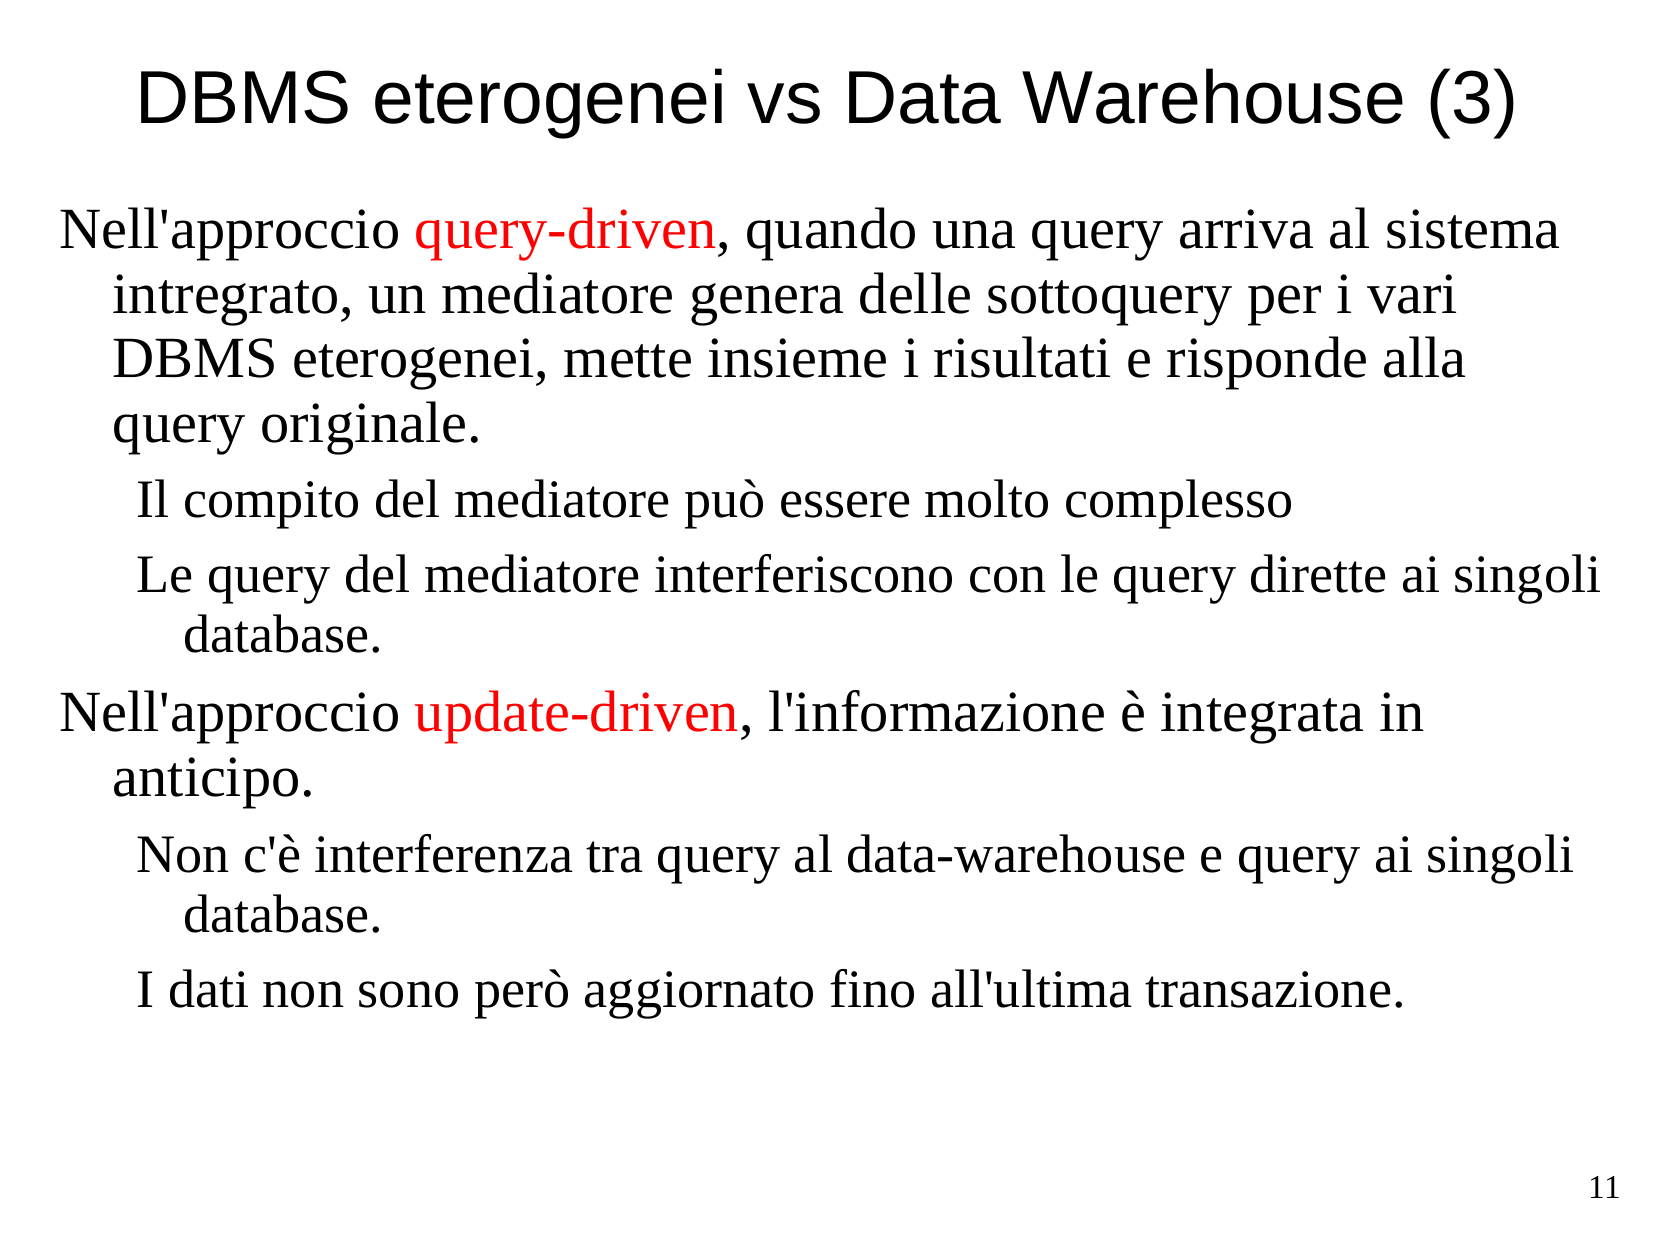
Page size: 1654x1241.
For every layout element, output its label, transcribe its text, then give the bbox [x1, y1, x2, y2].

title DBMS eterogenei vs Data Warehouse (3) [37, 30, 1617, 166]
list Nell'approccio query-driven, quando una query arriva al sistema intregrato, un mediatore genera delle sottoquery per i vari DBMS eterogenei, mette insieme i risultati e risponde alla query originale. Il compito del mediatore può essere molto complesso Le query del mediatore interferiscono con le query dirette ai singoli database. Nell'approccio update-driven, l'informazione è integrata in anticipo. Non c'è interferenza tra query al data-warehouse e query ai singoli database. I dati non sono però aggiornato fino all'ultima transazione. [42, 196, 1612, 1187]
